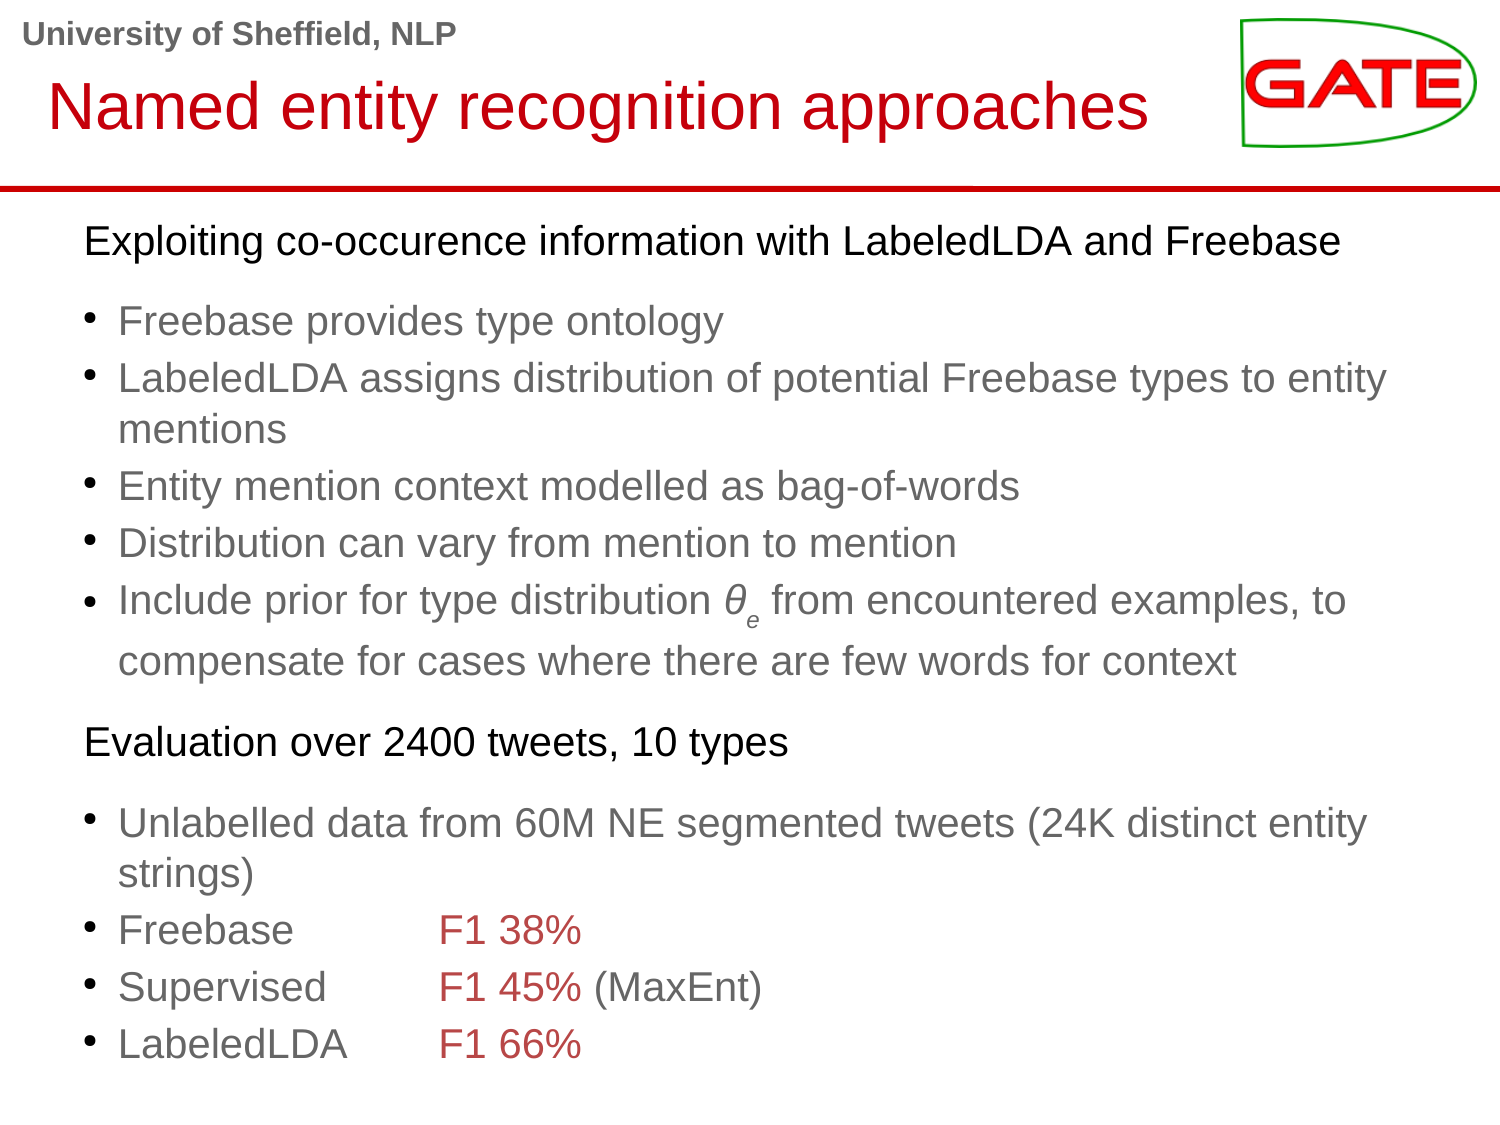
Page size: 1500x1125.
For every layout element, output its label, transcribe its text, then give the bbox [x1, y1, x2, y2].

text_box Named entity recognition approaches [47, 47, 1267, 168]
text_box Exploiting co-occurence information with LabeledLDA and Freebase Freebase provides type ontology LabeledLDA assigns distribution of potential Freebase types to entity mentions Entity mention context modelled as bag-of-words Distribution can vary from mention to mention Include prior for type distribution θe from encountered examples, to compensate for cases where there are few words for context Evaluation over 2400 tweets, 10 types Unlabelled data from 60M NE segmented tweets (24K distinct entity strings) Freebase F1 38% Supervised F1 45% (MaxEnt) LabeledLDA F1 66% [47, 212, 1500, 1064]
picture [1240, 18, 1477, 148]
